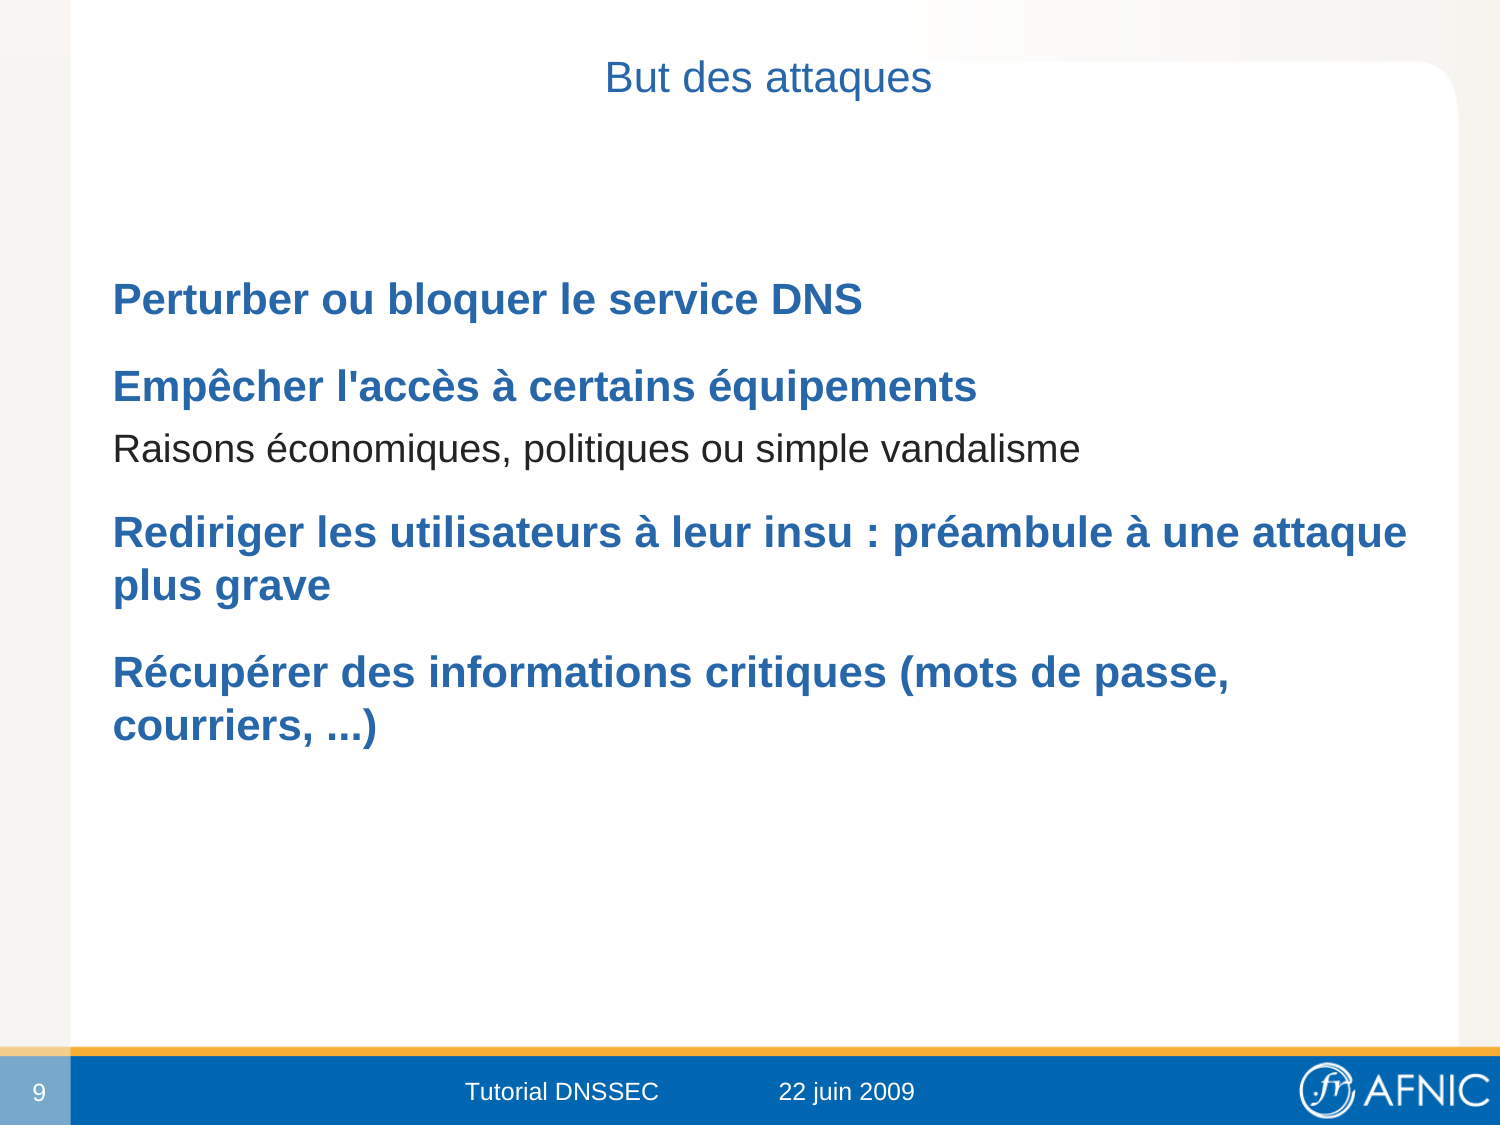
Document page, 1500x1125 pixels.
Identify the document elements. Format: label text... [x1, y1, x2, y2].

picture [0, 0, 1500, 1125]
title But des attaques [112, 12, 1426, 138]
list Perturber ou bloquer le service DNS Empêcher l'accès à certains équipements Raisons économiques, politiques ou simple vandalisme Rediriger les utilisateurs à leur insu : préambule à une attaque plus grave Récupérer des informations critiques (mots de passe, courriers, ...) [112, 266, 1426, 994]
